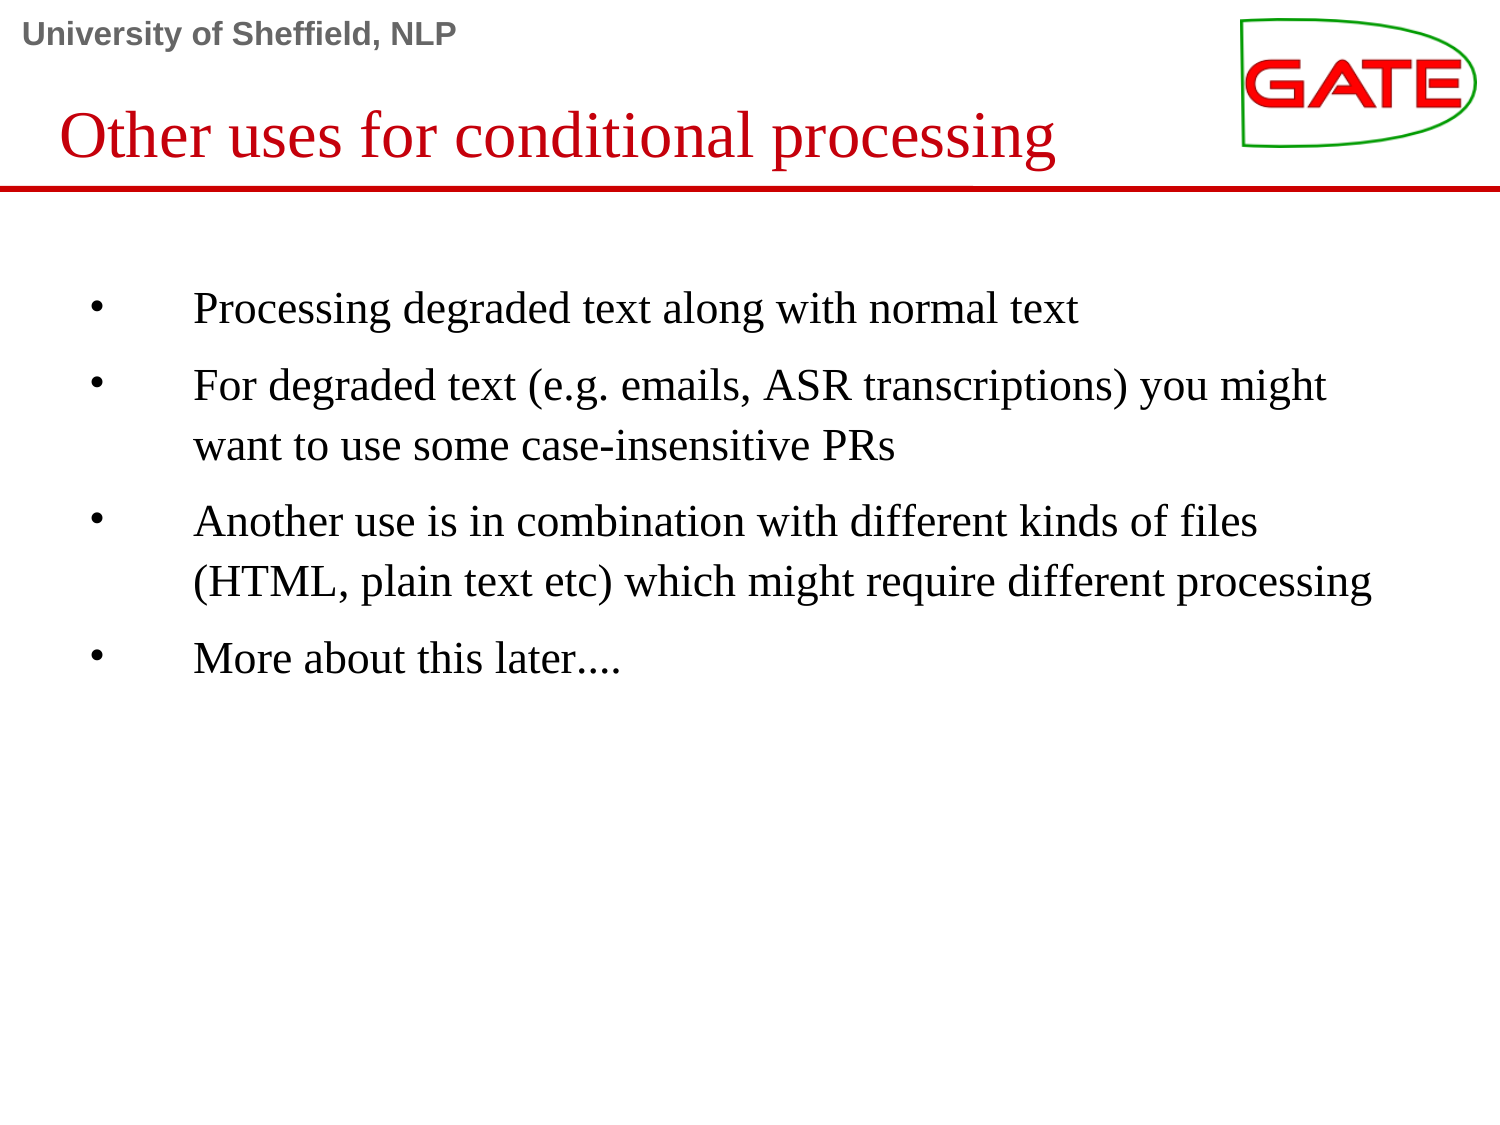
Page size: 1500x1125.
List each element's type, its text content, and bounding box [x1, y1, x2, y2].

picture [1240, 18, 1477, 148]
list Processing degraded text along with normal text For degraded text (e.g. emails, ASR transcriptions) you might want to use some case-insensitive PRs Another use is in combination with different kinds of files (HTML, plain text etc) which might require different processing More about this later.... [74, 265, 1418, 1093]
title Other uses for conditional processing [44, 24, 1388, 237]
